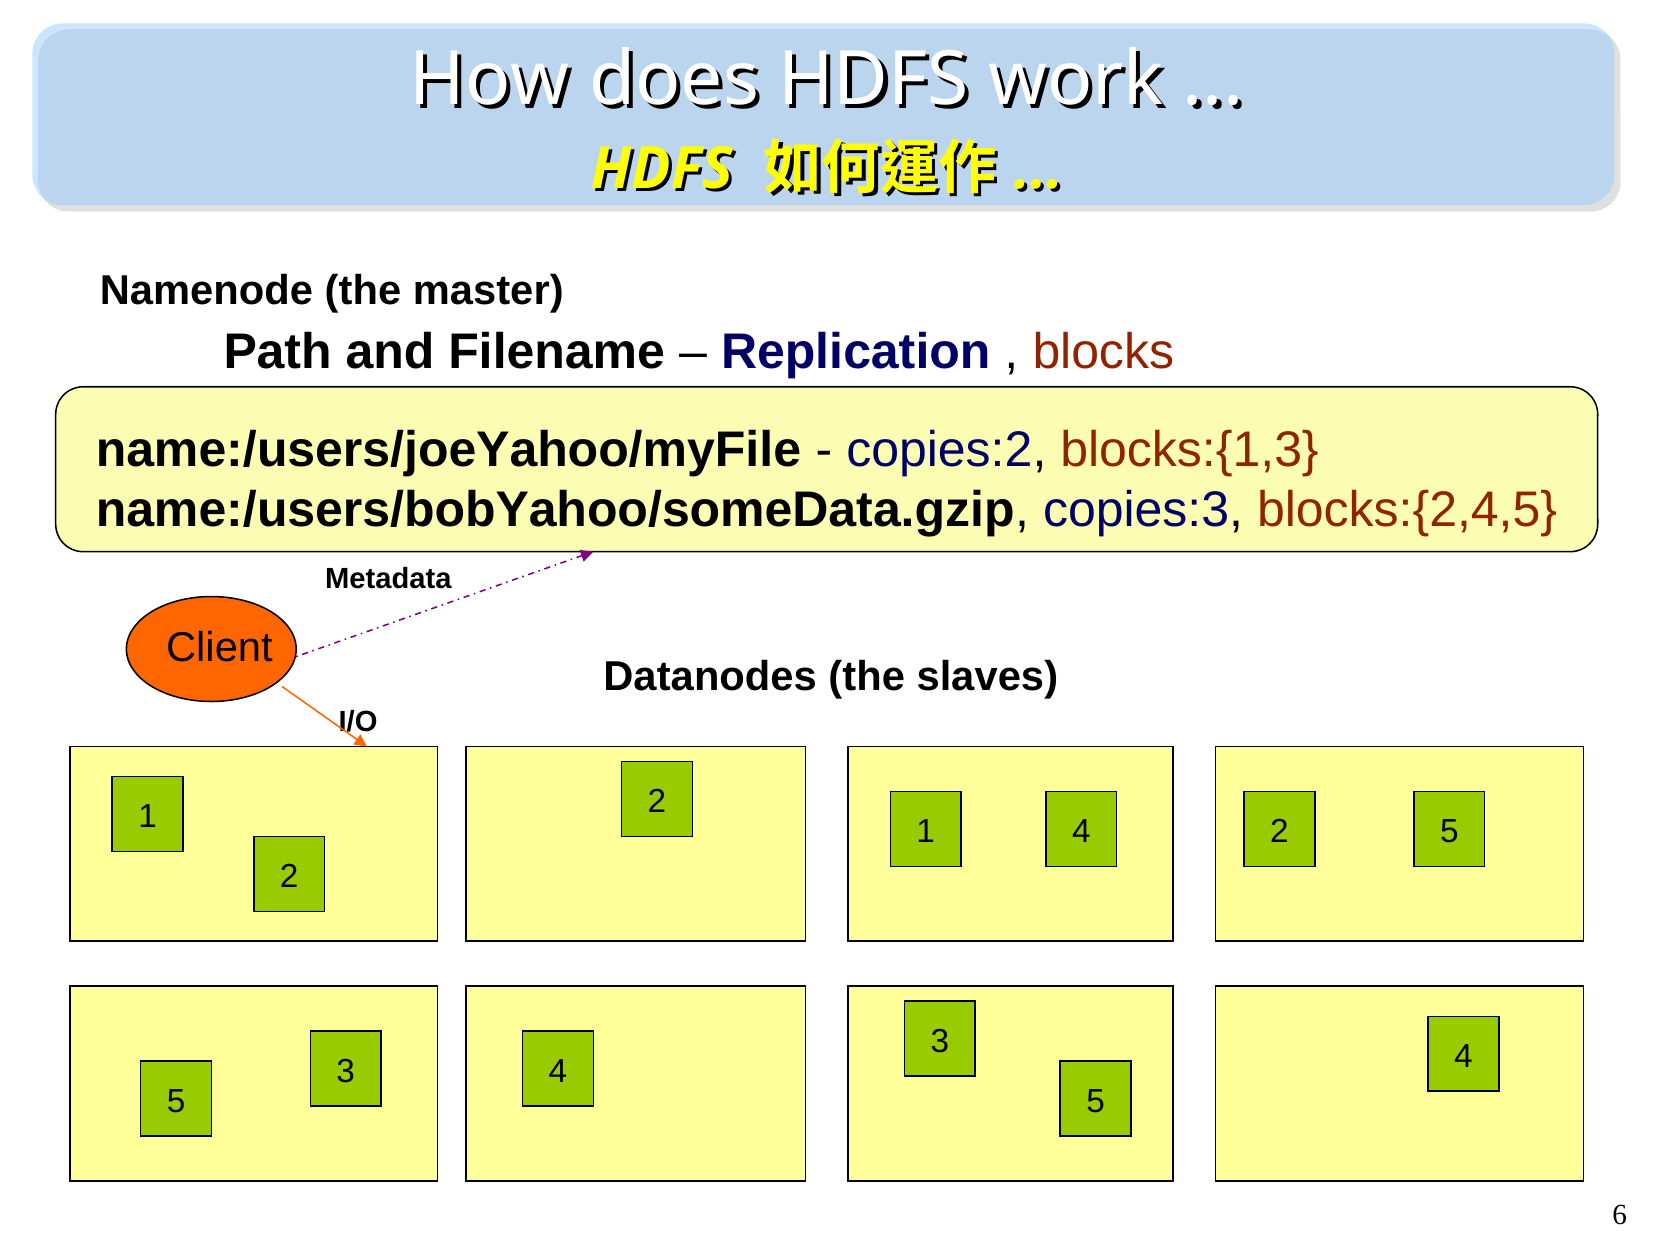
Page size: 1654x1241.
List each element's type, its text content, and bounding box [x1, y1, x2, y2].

text_box [847, 746, 1174, 942]
text_box 2 [253, 836, 325, 912]
text_box 1 [890, 791, 962, 867]
text_box Client [126, 596, 297, 702]
text_box 4 [1428, 1016, 1499, 1092]
text_box 2 [621, 761, 693, 837]
text_box 3 [904, 1001, 976, 1077]
text_box [1215, 746, 1584, 942]
text_box Namenode (the master) [84, 255, 579, 321]
text_box [32, 23, 1615, 206]
text_box Path and Filename – Replication , blocks [208, 310, 1353, 387]
text_box 3 [310, 1031, 382, 1107]
text_box [847, 986, 1174, 1182]
title How does HDFS work ... HDFS 如何運作... [123, 24, 1530, 208]
text_box [69, 986, 438, 1182]
text_box [69, 746, 438, 942]
text_box [1215, 986, 1584, 1182]
text_box [465, 746, 806, 942]
text_box Metadata [310, 551, 509, 603]
text_box 5 [1413, 791, 1485, 867]
text_box 4 [1045, 791, 1117, 867]
text_box 5 [1060, 1061, 1131, 1137]
text_box 1 [112, 776, 184, 852]
text_box [465, 986, 806, 1182]
text_box I/O [338, 728, 352, 738]
text_box I/O [338, 611, 410, 738]
text_box Datanodes (the slaves) [588, 641, 1074, 708]
text_box 5 [140, 1061, 212, 1137]
text_box name:/users/joeYahoo/myFile - copies:2, blocks:{1,3} name:/users/bobYahoo/someData.gzip, copies:3, blocks:{2,4,5} [55, 386, 1598, 552]
text_box 2 [1244, 791, 1315, 867]
text_box 4 [522, 1031, 594, 1107]
